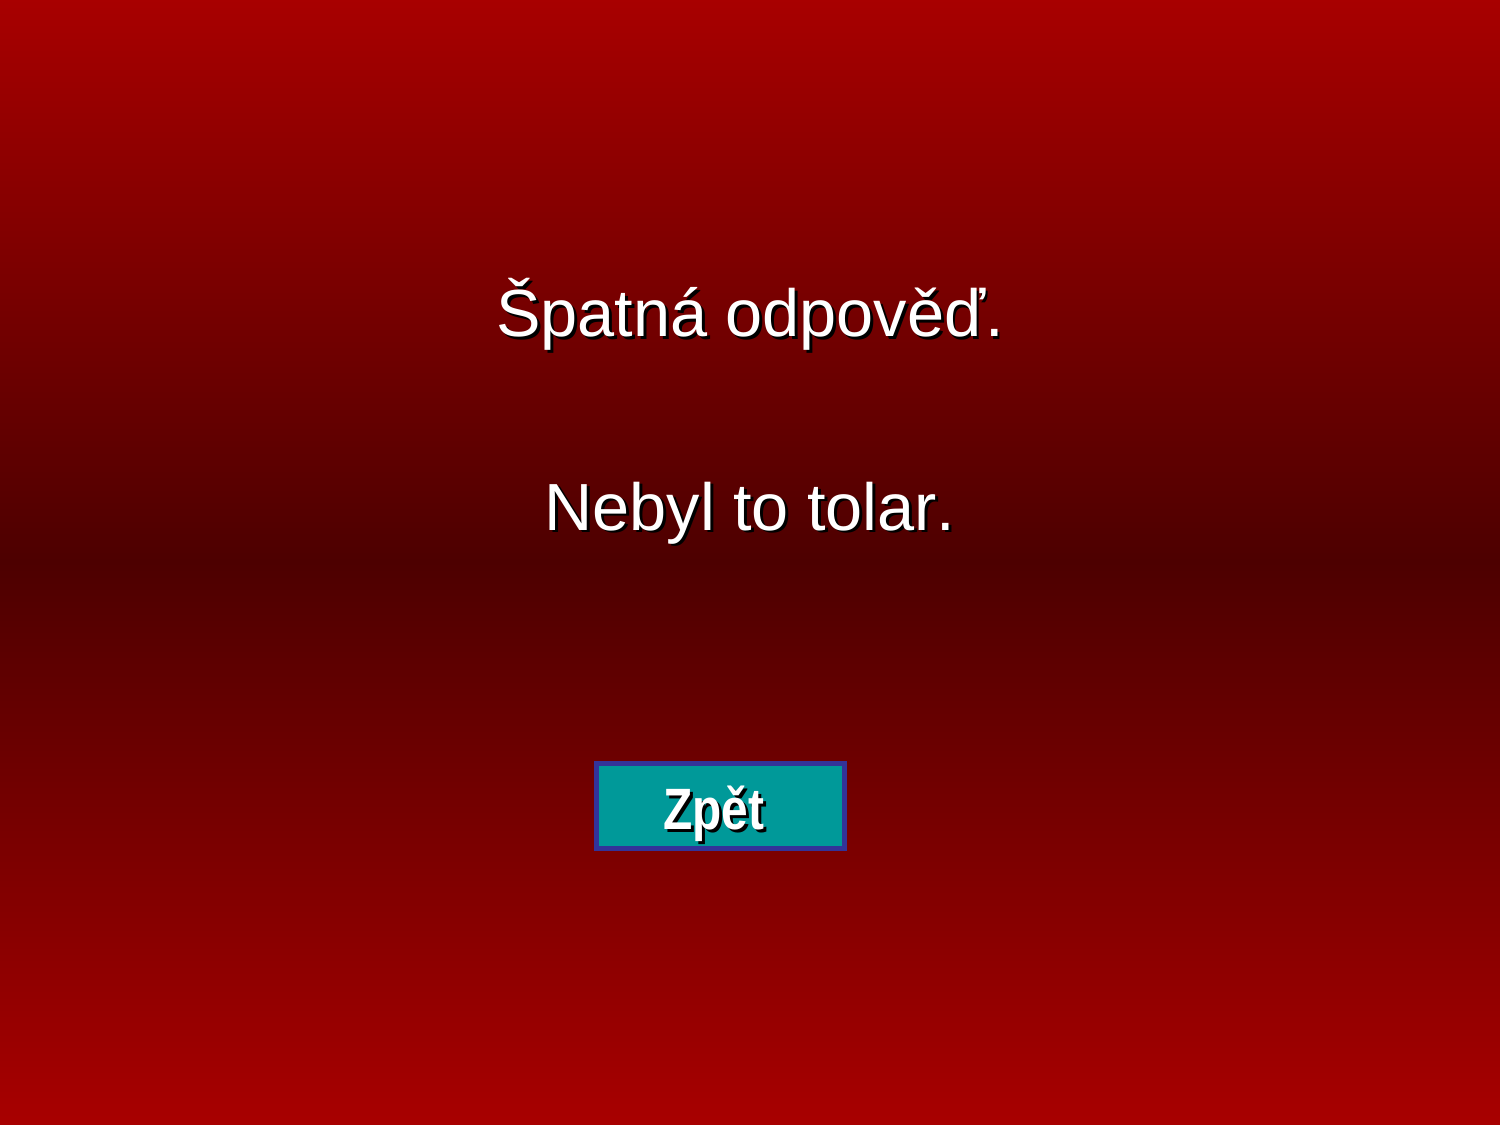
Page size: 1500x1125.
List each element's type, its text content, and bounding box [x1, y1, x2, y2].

list Špatná odpověď. Nebyl to tolar. [75, 262, 1426, 1006]
text_box Zpět [596, 763, 845, 849]
